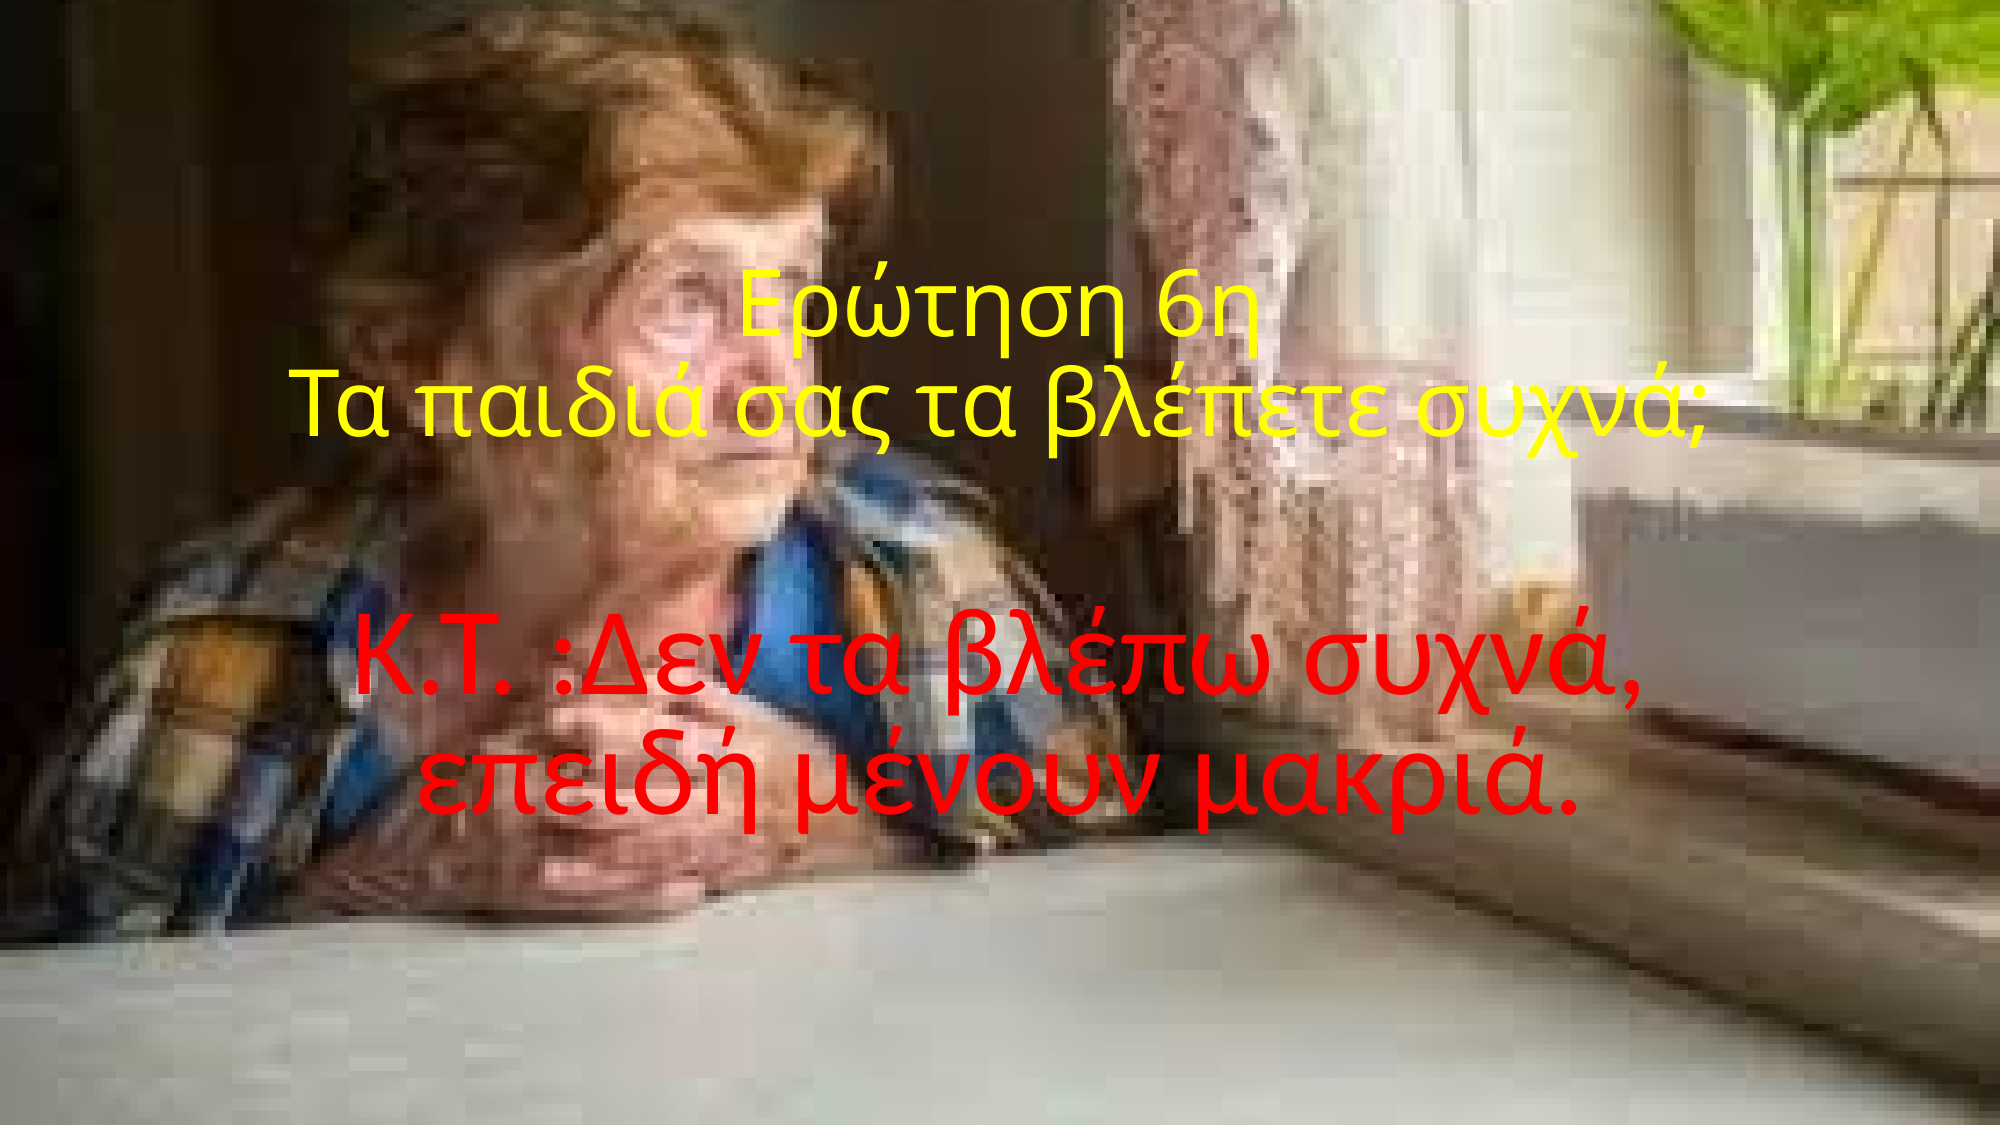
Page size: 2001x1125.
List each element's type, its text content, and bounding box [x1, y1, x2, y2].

subtitle Κ.Τ. :Δεν τα βλέπω συχνά, επειδή μένουν μακριά. [249, 590, 1750, 863]
picture [0, 0, 2000, 1125]
title Ερώτηση 6η Τα παιδιά σας τα βλέπετε συχνά; [249, 184, 1750, 576]
